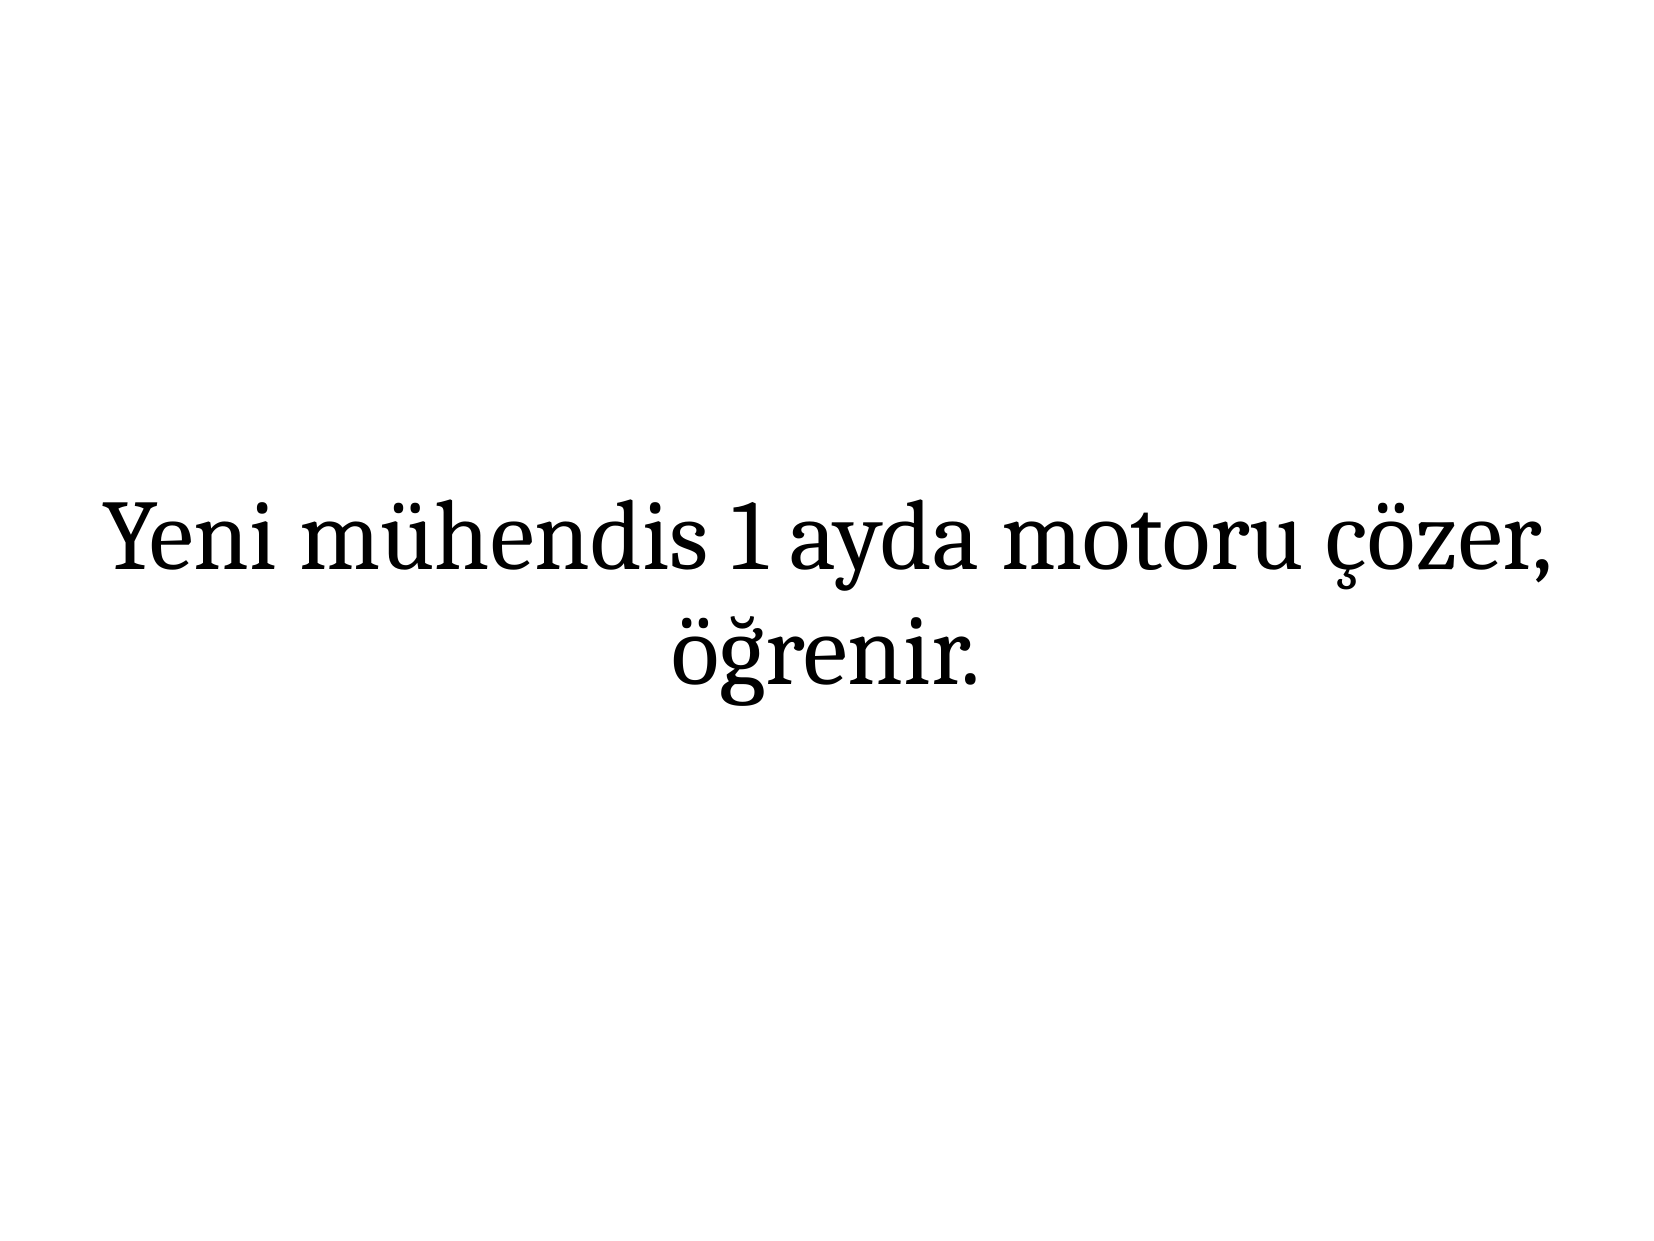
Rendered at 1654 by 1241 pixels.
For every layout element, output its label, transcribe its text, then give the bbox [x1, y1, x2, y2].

title Yeni mühendis 1 ayda motoru çözer, öğrenir. [82, 281, 1571, 908]
